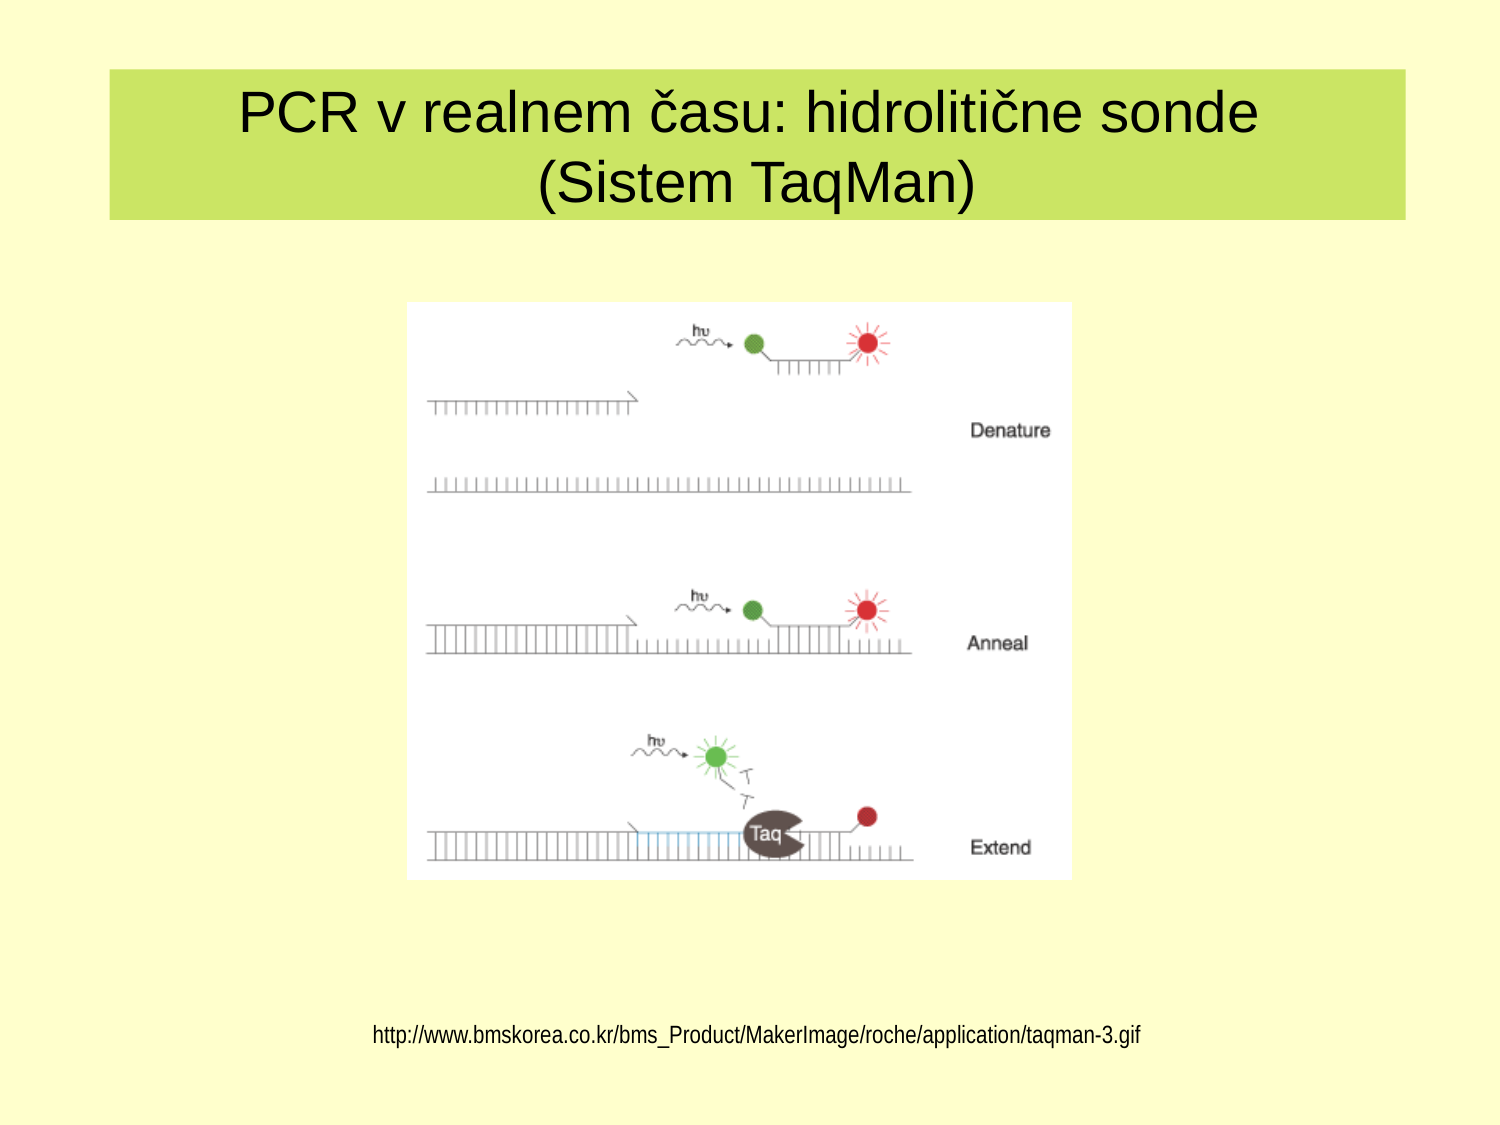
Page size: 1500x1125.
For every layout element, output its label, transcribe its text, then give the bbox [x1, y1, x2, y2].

text_box http://www.bmskorea.co.kr/bms_Product/MakerImage/roche/application/taqman-3.gif [357, 1011, 1158, 1057]
picture [407, 302, 1072, 880]
text_box PCR v realnem času: hidrolitične sonde (Sistem TaqMan) [109, 69, 1406, 220]
